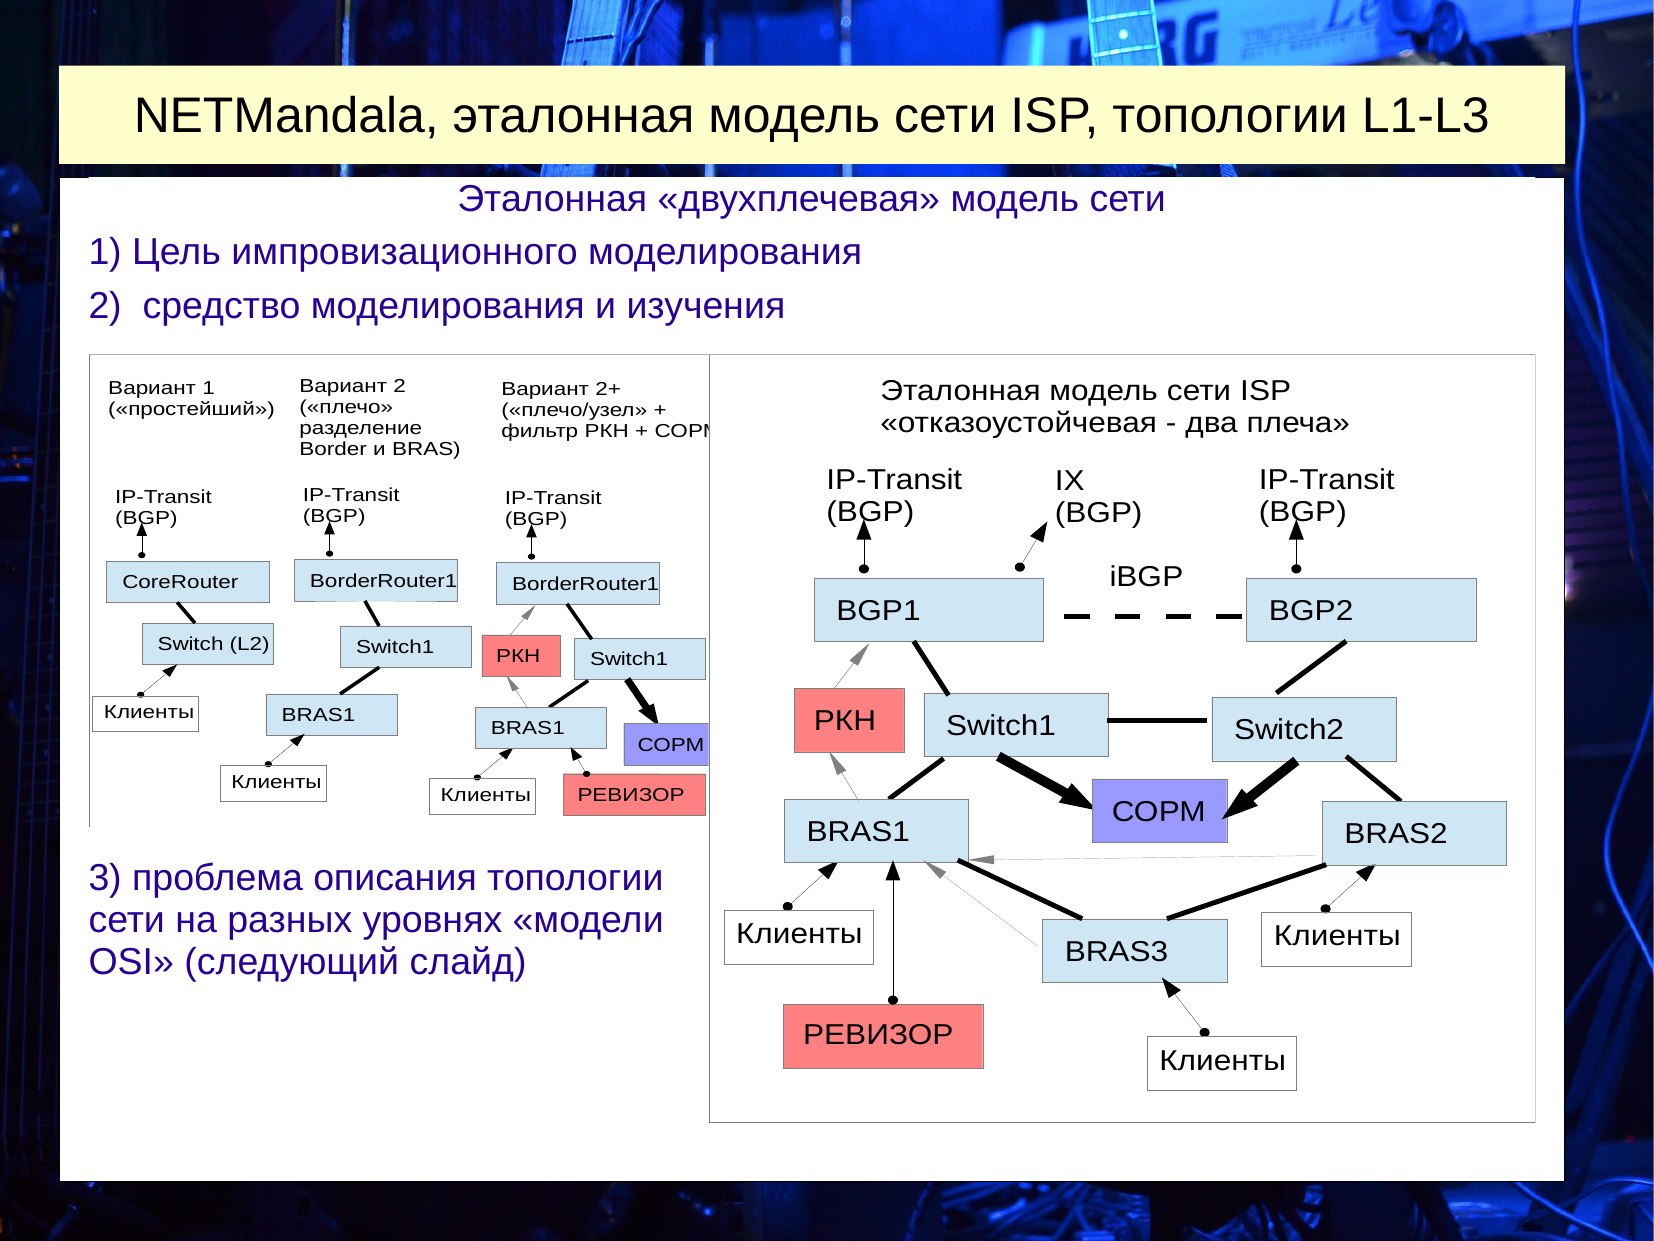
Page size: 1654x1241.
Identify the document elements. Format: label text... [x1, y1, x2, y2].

picture [0, 0, 1654, 1241]
list 3) проблема описания топологии сети на разных уровнях «модели OSI» (следующий слайд) [88, 856, 680, 1152]
title NETMandala, эталонная модель сети ISP, топологии L1-L3 [59, 65, 1566, 164]
text_box [59, 177, 1565, 1182]
list Эталонная «двухплечевая» модель сети 1) Цель импровизационного моделирования 2) средство моделирования и изучения [88, 177, 1536, 355]
